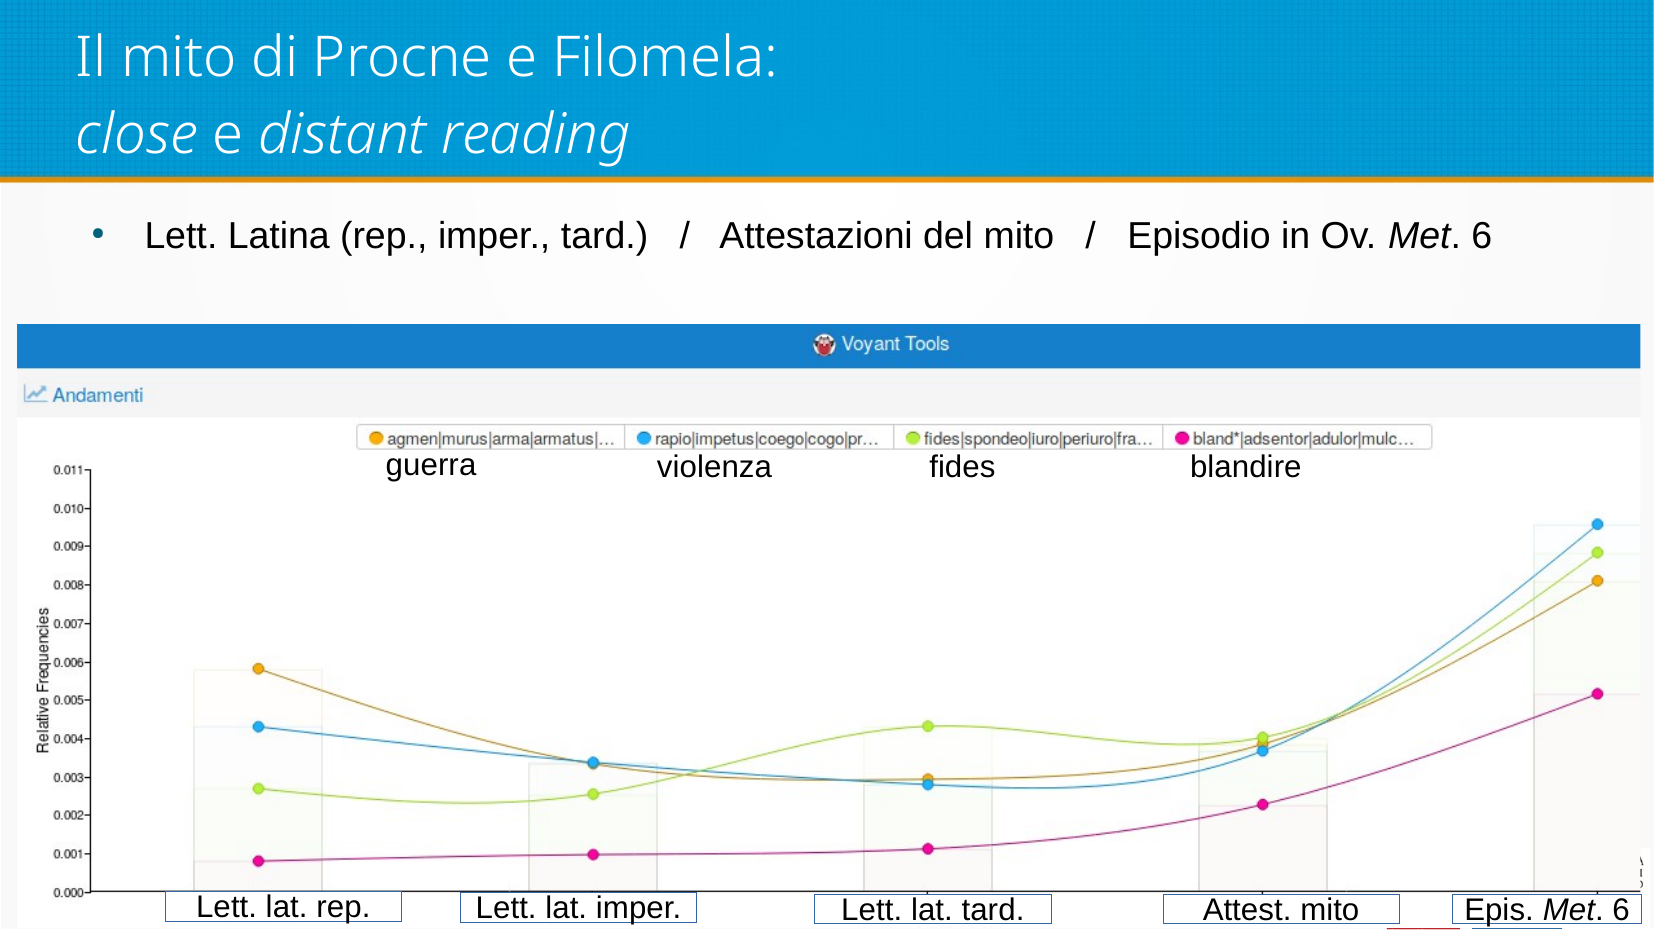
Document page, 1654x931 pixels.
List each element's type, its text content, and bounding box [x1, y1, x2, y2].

text_box blandire [1127, 451, 1365, 482]
text_box fides [844, 451, 1081, 482]
text_box violenza [596, 451, 833, 482]
text_box Lett. lat. rep. [165, 891, 402, 922]
text_box Lett. lat. tard. [814, 894, 1052, 924]
text_box Lett. Latina (rep., imper., tard.) / Attestazioni del mito / Episodio in Ov. Met. 6 [59, 206, 1619, 382]
text_box Epis. Met. 6 [1452, 894, 1642, 924]
picture [0, 175, 1654, 931]
title Il mito di Procne e Filomela: close e distant reading [75, 14, 1564, 171]
text_box guerra [312, 450, 550, 480]
text_box Attest. mito [1163, 894, 1400, 924]
text_box Lett. lat. imper. [460, 892, 697, 923]
